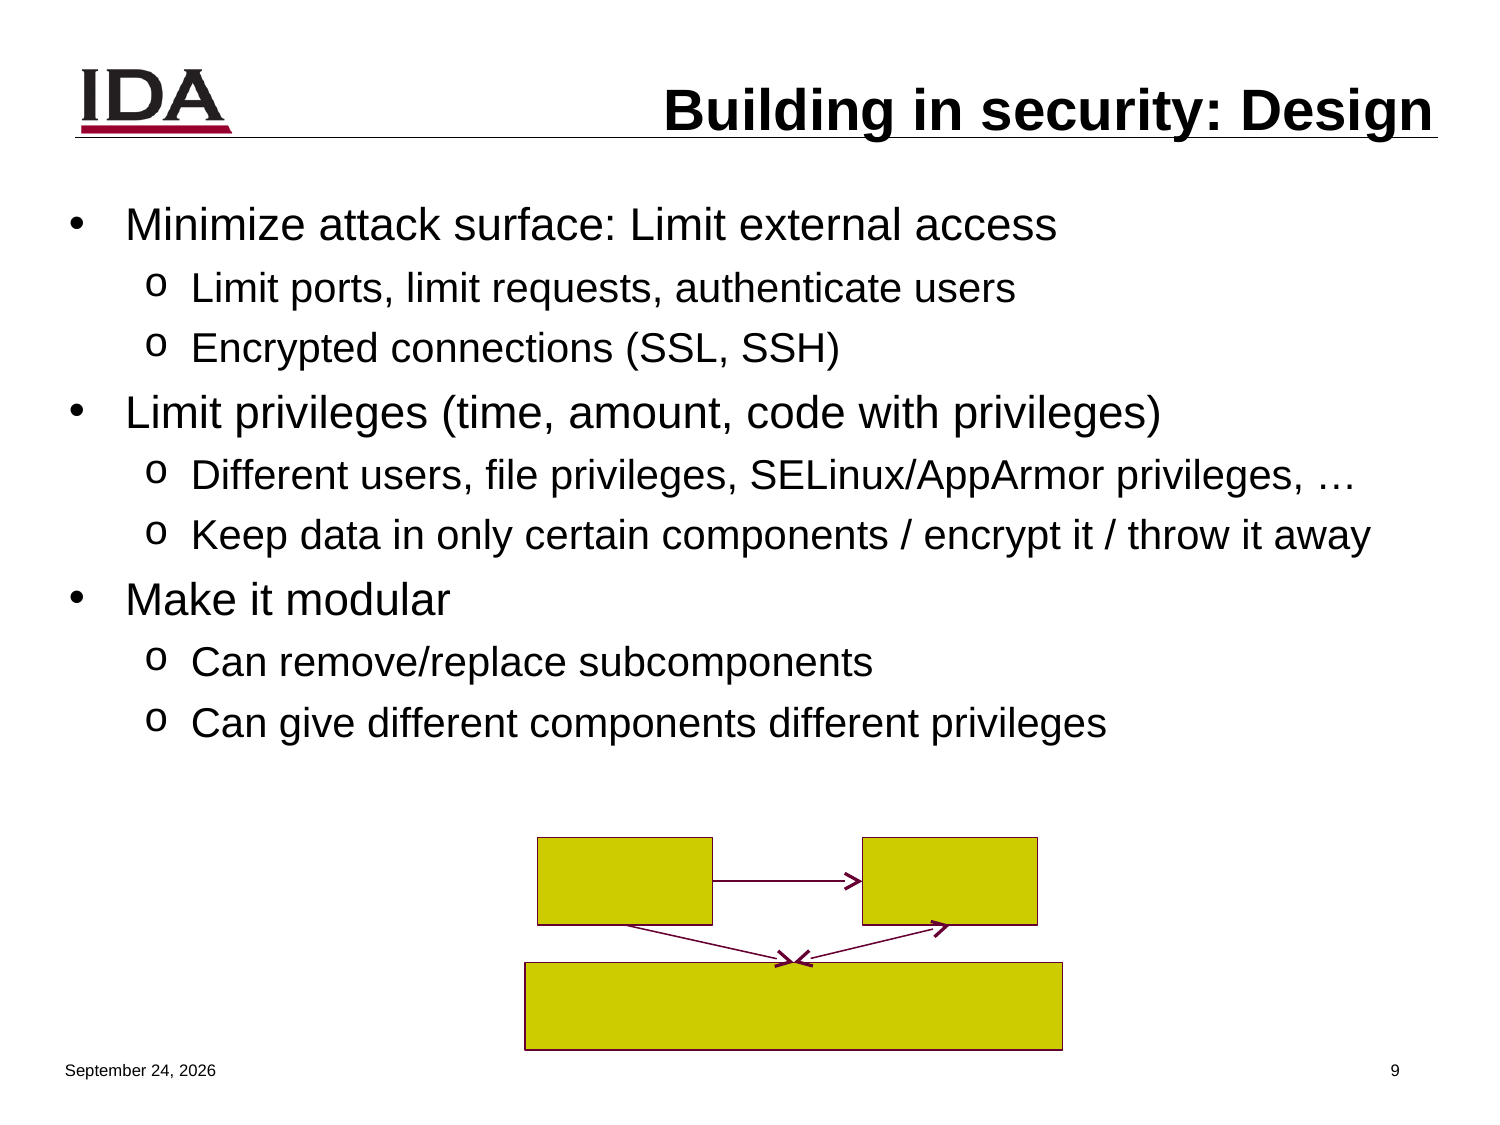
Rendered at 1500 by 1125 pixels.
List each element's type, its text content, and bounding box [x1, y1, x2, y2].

text_box [862, 837, 1038, 925]
text_box [537, 837, 713, 925]
text_box <number> [1102, 1012, 1415, 1088]
list Minimize attack surface: Limit external access Limit ports, limit requests, authenticate users Encrypted connections (SSL, SSH) Limit privileges (time, amount, code with privileges) Different users, file privileges, SELinux/AppArmor privileges, … Keep data in only certain components / encrypt it / throw it away Make it modular Can remove/replace subcomponents Can give different components different privileges [53, 187, 1401, 1013]
text_box [525, 962, 1063, 1051]
text_box November 9, 2011 [49, 1012, 363, 1088]
picture [77, 65, 233, 138]
title Building in security: Design [425, 64, 1450, 150]
